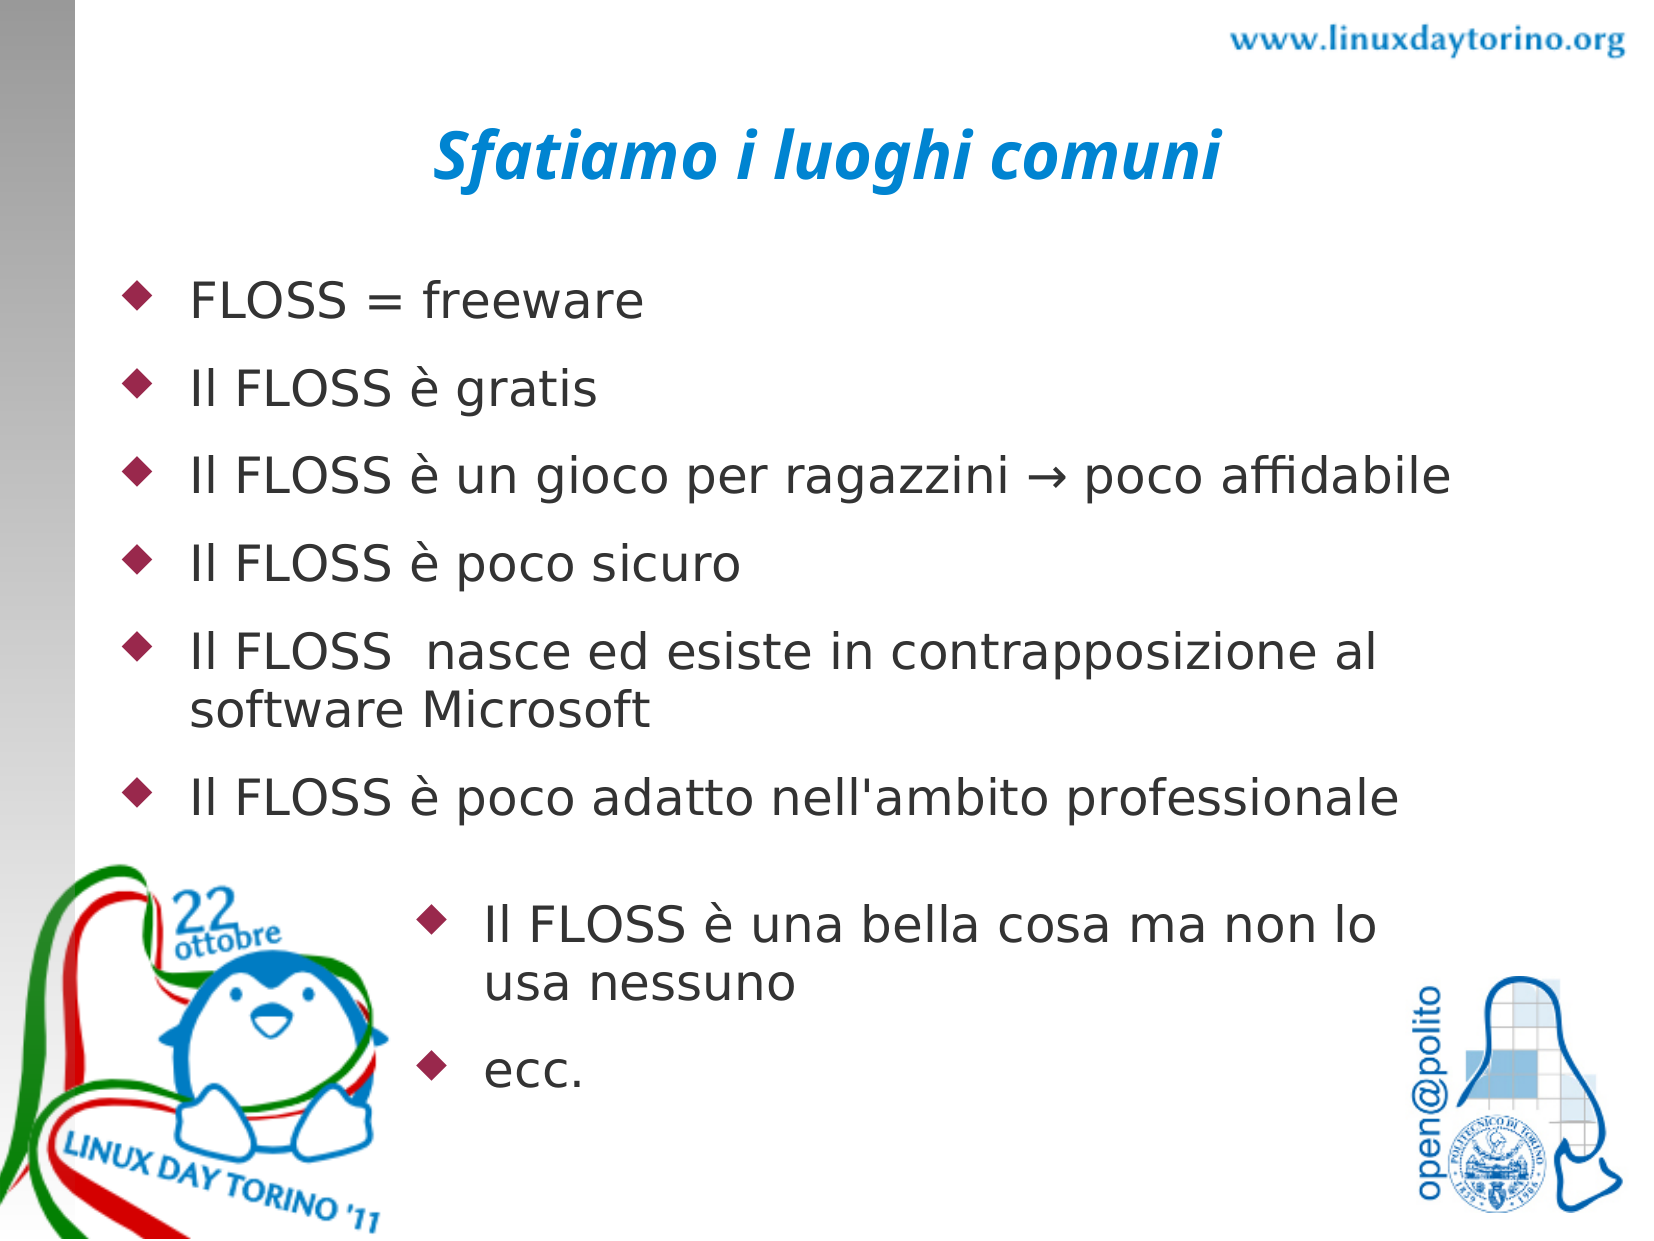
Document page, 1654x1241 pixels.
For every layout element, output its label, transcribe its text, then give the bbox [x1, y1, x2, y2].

list Il FLOSS è una bella cosa ma non lo usa nessuno ecc. [401, 851, 1431, 1118]
picture [0, 0, 1654, 1241]
list FLOSS = freeware Il FLOSS è gratis Il FLOSS è un gioco per ragazzini → poco affidabile Il FLOSS è poco sicuro Il FLOSS nasce ed esiste in contrapposizione al software Microsoft Il FLOSS è poco adatto nell'ambito professionale [106, 272, 1609, 839]
title Sfatiamo i luoghi comuni [121, 49, 1534, 257]
